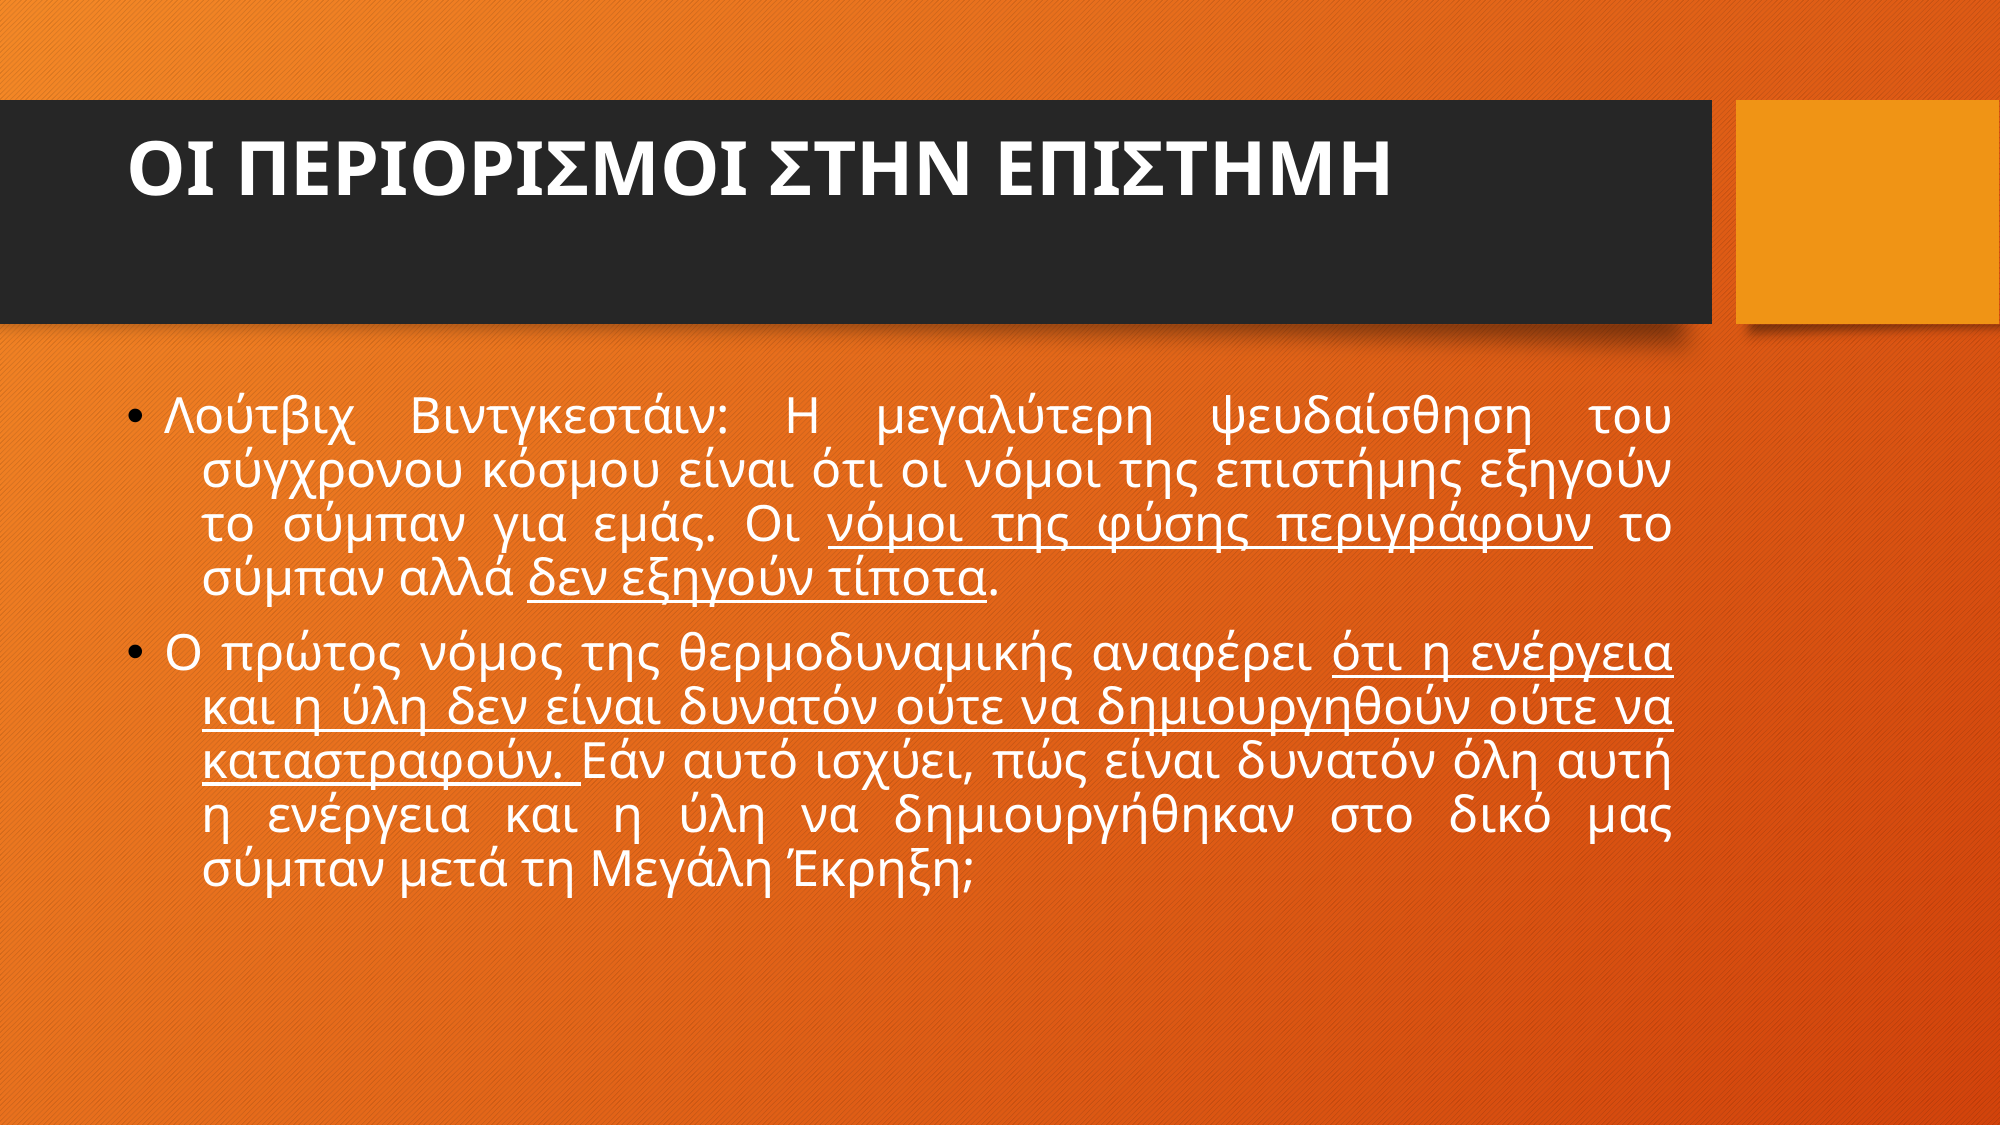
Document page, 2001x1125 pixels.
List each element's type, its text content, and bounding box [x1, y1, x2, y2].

list Λούτβιχ Βιντγκεστάιν: Η μεγαλύτερη ψευδαίσθηση του σύγχρονου κόσμου είναι ότι οι νόμοι της επιστήμης εξηγούν το σύμπαν για εμάς. Οι νόμοι της φύσης περιγράφουν το σύμπαν αλλά δεν εξηγούν τίποτα. Ο πρώτος νόμος της θερμοδυναμικής αναφέρει ότι η ενέργεια και η ύλη δεν είναι δυνατόν ούτε να δημιουργηθούν ούτε να καταστραφούν. Εάν αυτό ισχύει, πώς είναι δυνατόν όλη αυτή η ενέργεια και η ύλη να δημιουργήθηκαν στο δικό μας σύμπαν μετά τη Μεγάλη Έκρηξη; [111, 383, 1689, 974]
title ΟΙ ΠΕΡΙΟΡΙΣΜΟΙ ΣΤΗΝ ΕΠΙΣΤΗΜΗ [111, 123, 1689, 301]
